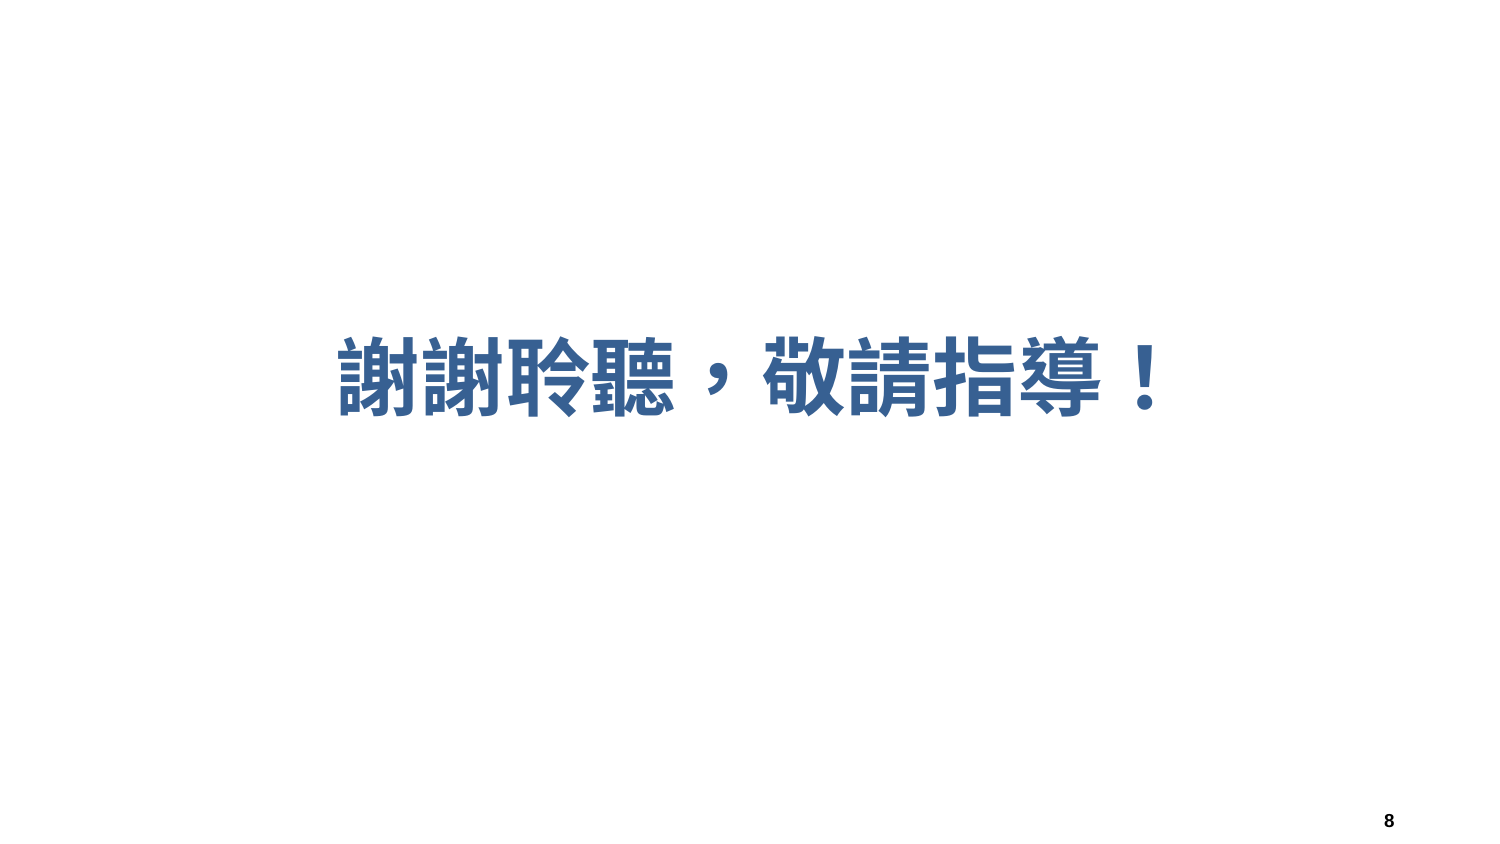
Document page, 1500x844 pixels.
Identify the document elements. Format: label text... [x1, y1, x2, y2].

title 謝謝聆聽，敬請指導！ [296, 317, 1228, 406]
